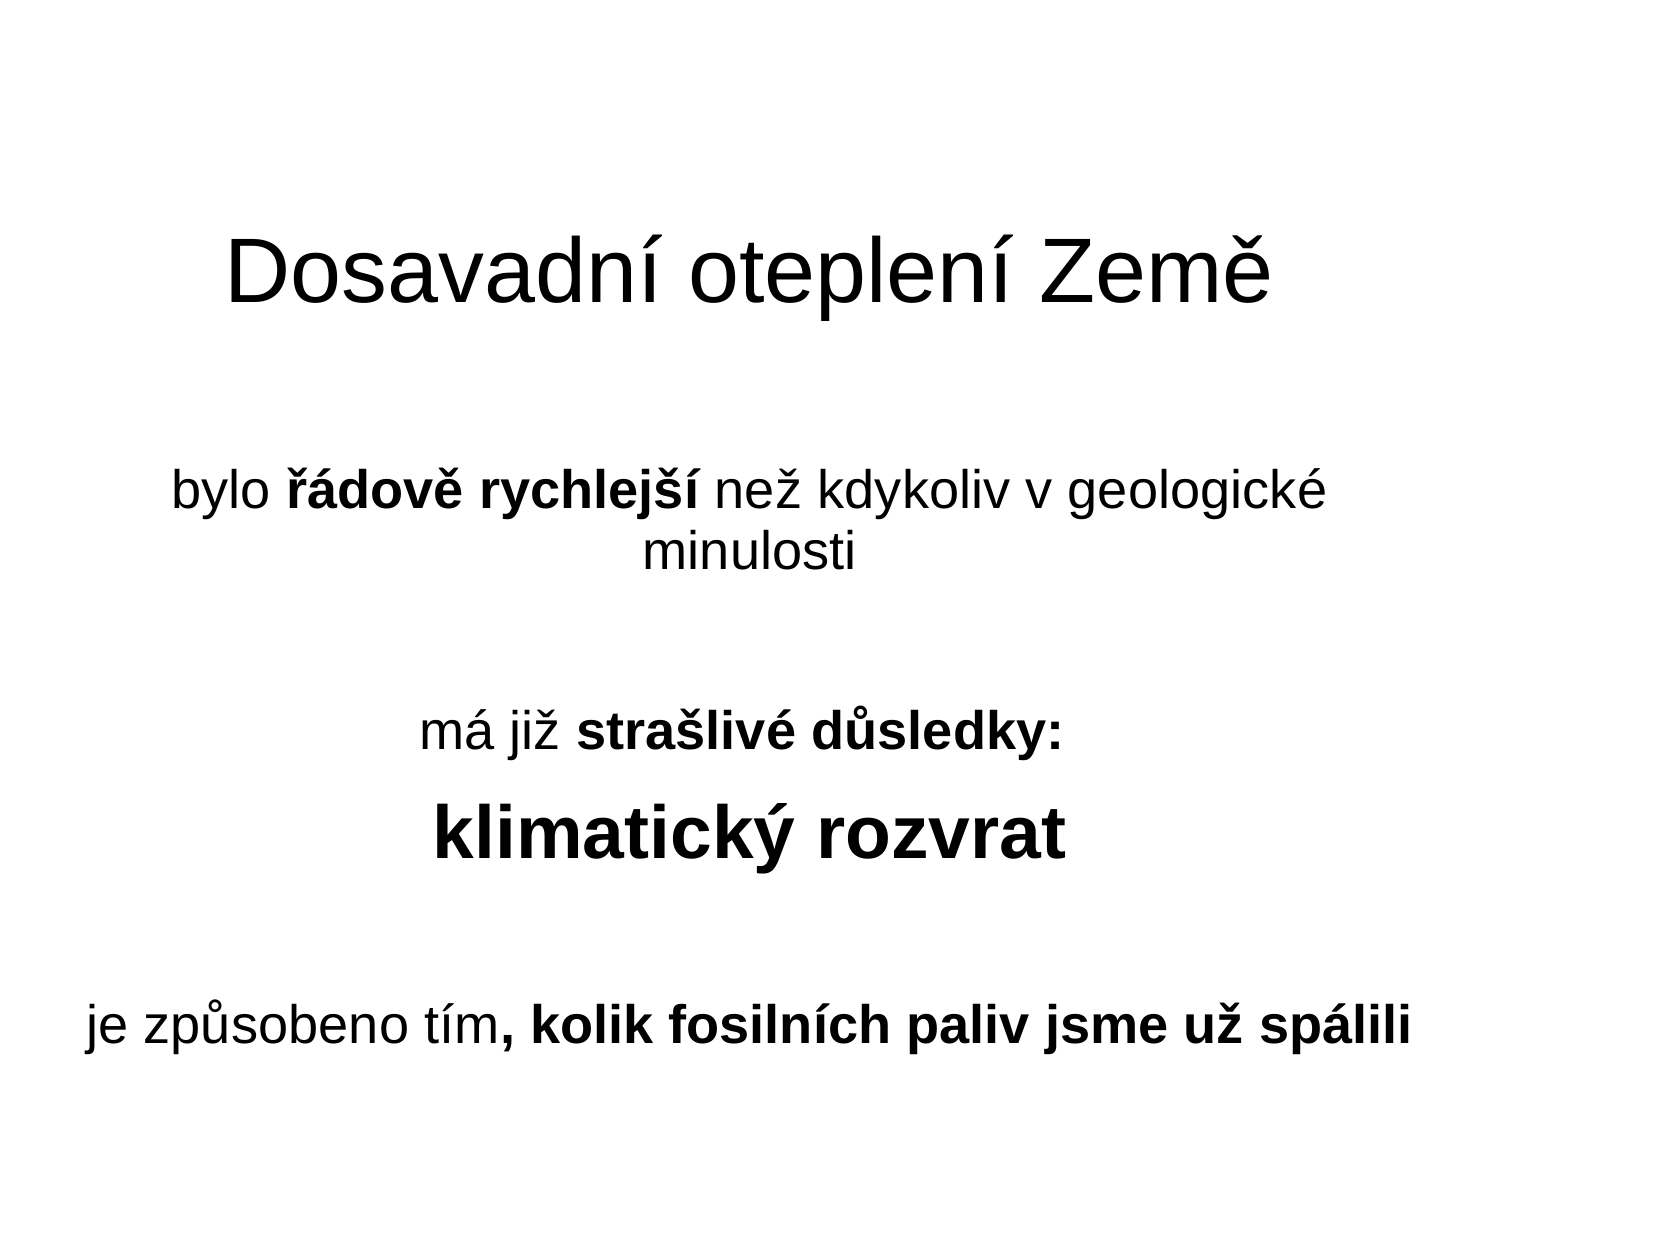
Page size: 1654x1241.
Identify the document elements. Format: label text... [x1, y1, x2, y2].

list bylo řádově rychlejší než kdykoliv v geologické minulosti má již strašlivé důsledky: klimatický rozvrat je způsobeno tím, kolik fosilních paliv jsme už spálili [75, 459, 1425, 1113]
title Dosavadní oteplení Země [75, 153, 1425, 389]
